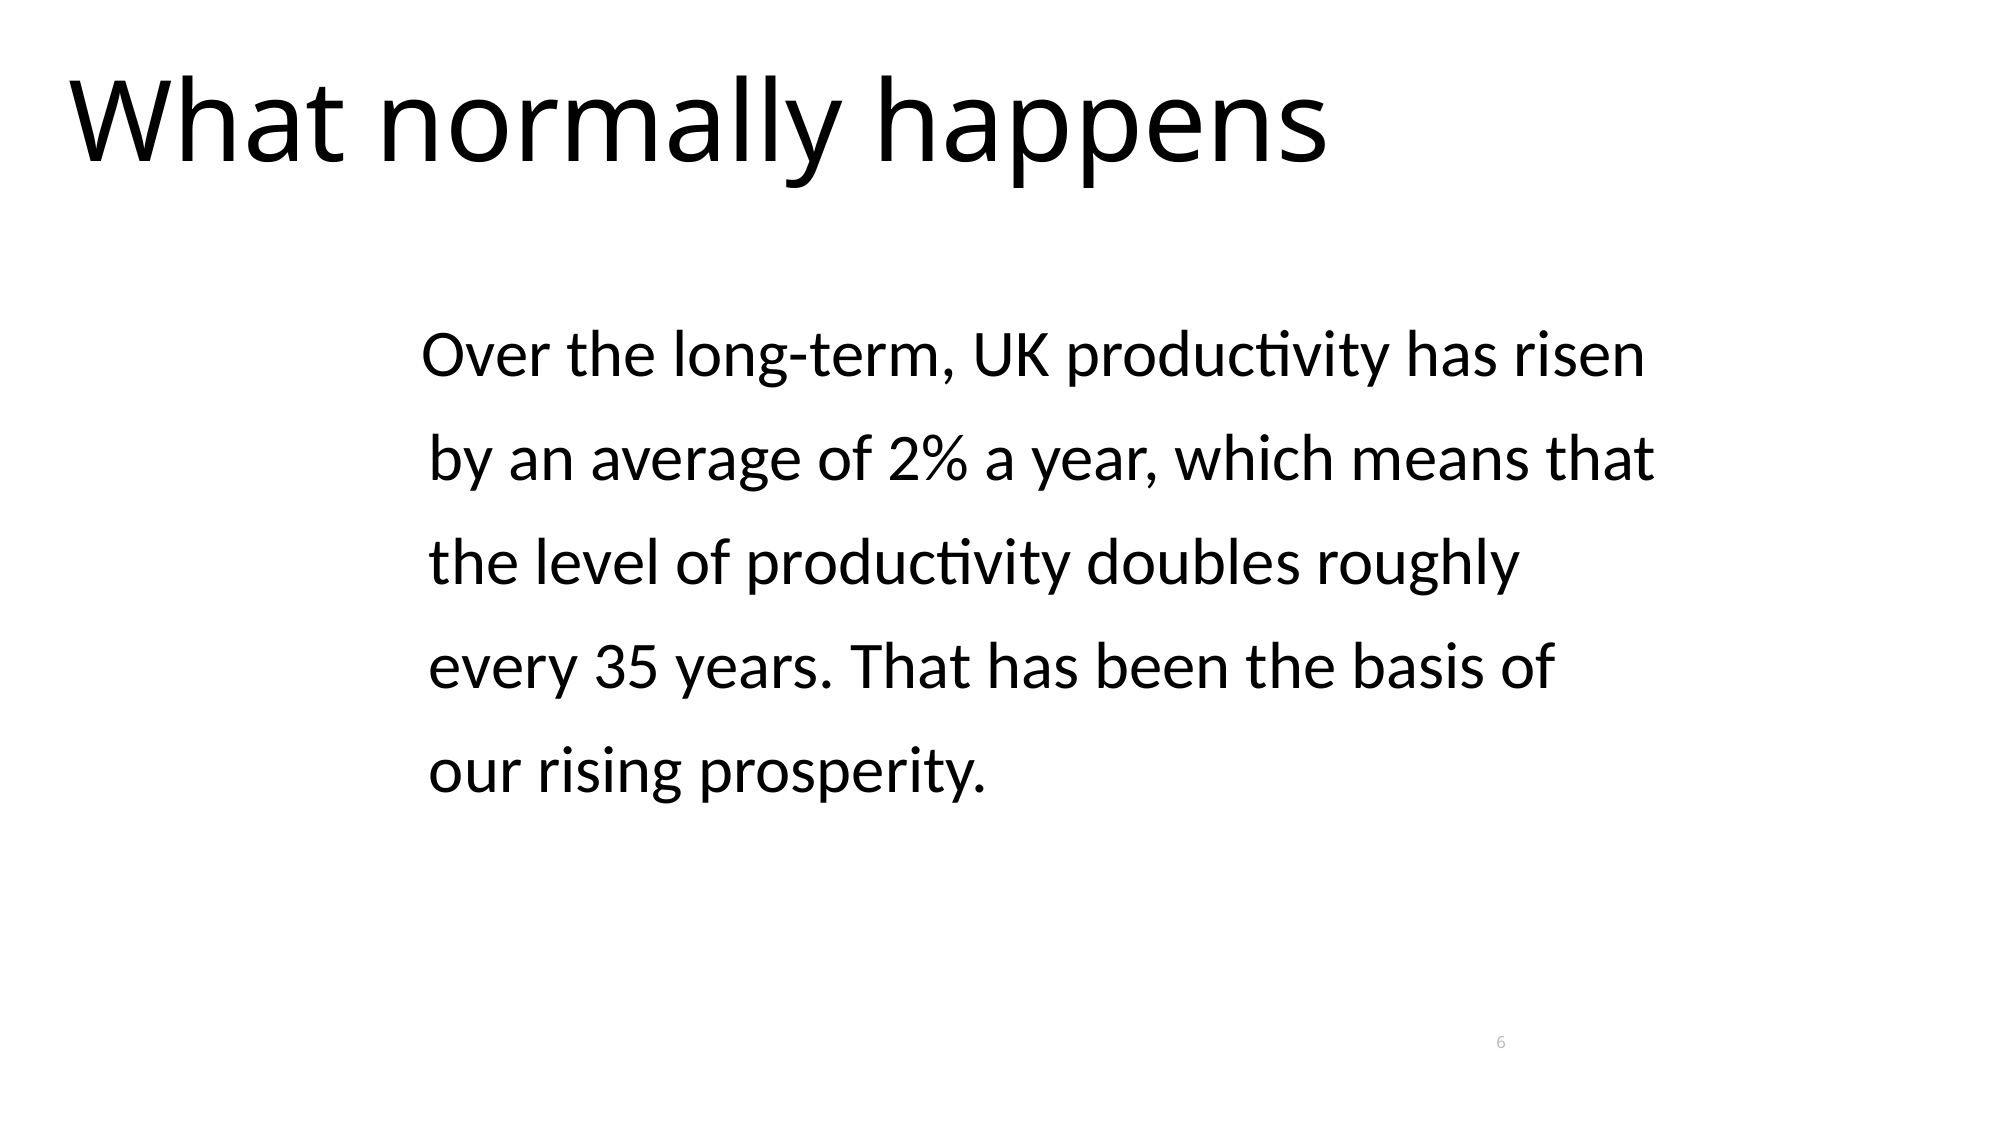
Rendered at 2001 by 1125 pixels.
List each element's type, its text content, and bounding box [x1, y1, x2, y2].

title What normally happens [53, 45, 1750, 205]
list Over the long-term, UK productivity has risen by an average of 2% a year, which means that the level of productivity doubles roughly every 35 years. That has been the basis of our rising prosperity. [339, 278, 1675, 977]
text_box [1483, 1025, 1901, 1101]
